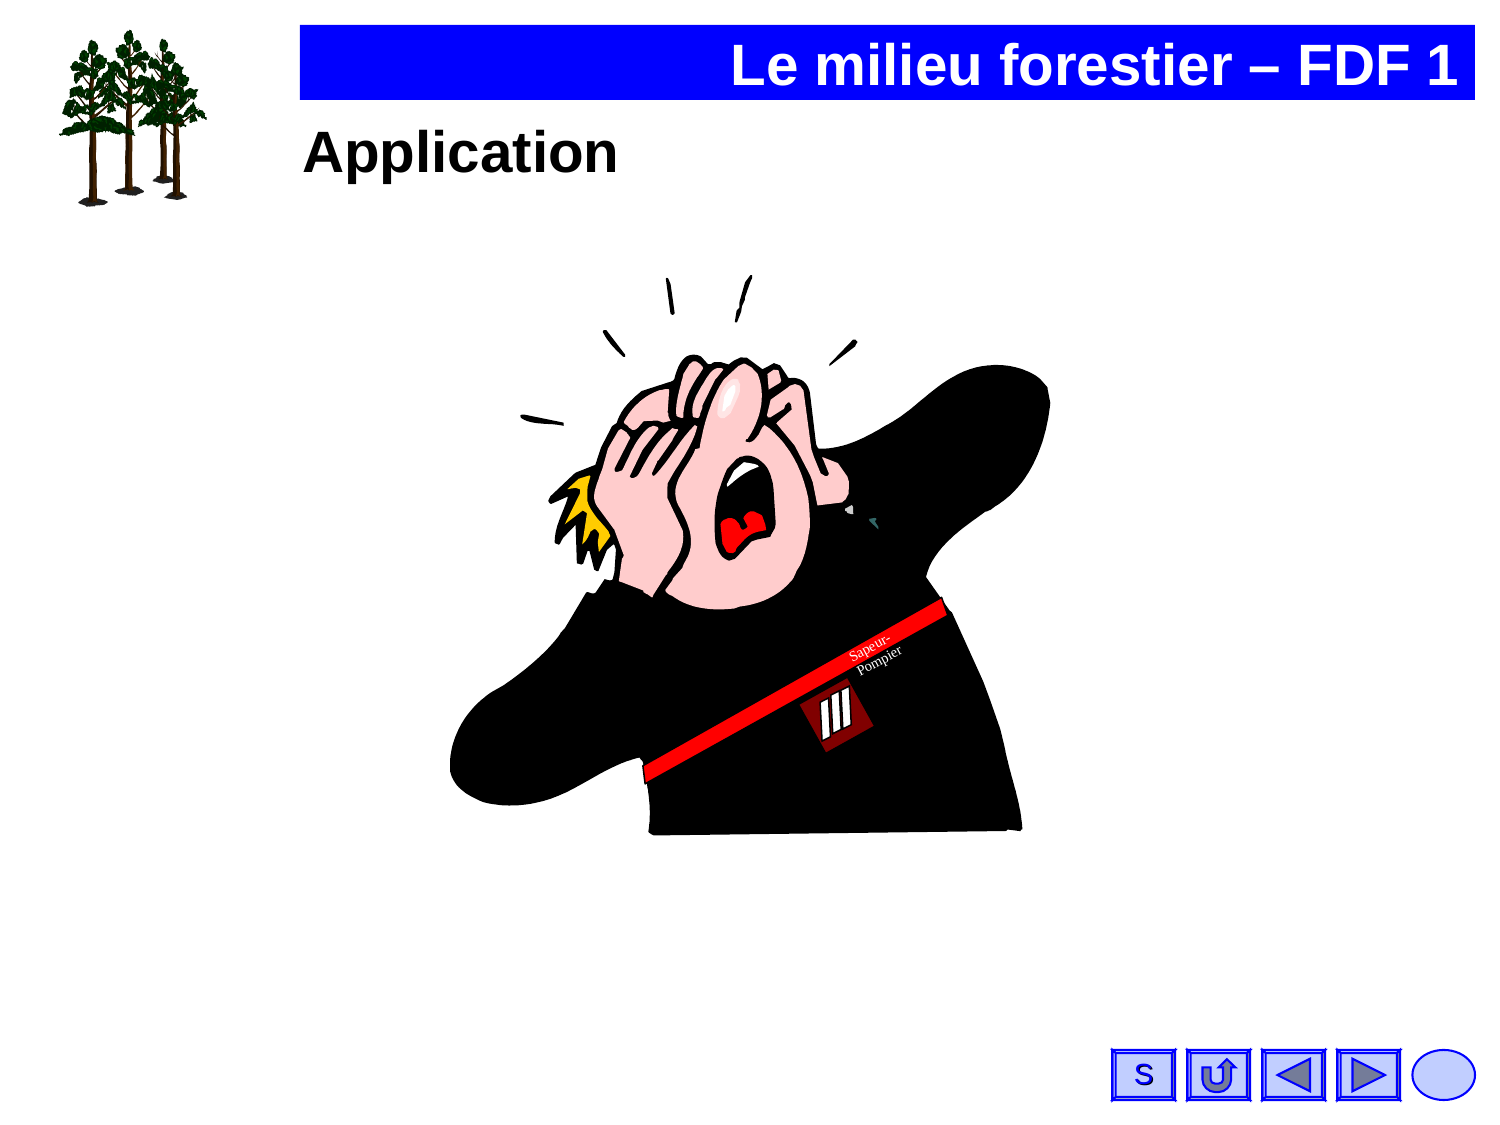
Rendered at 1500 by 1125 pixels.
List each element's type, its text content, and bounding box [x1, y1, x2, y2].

text_box [829, 339, 858, 367]
text_box [1412, 1049, 1476, 1101]
text_box Sapeur-Pompier [829, 593, 961, 694]
text_box Application [287, 112, 1096, 193]
text_box [665, 277, 675, 315]
text_box [450, 354, 1051, 836]
text_box [602, 330, 626, 357]
text_box Le milieu forestier – FDF 1 [299, 24, 1475, 100]
text_box [520, 414, 564, 426]
text_box [734, 275, 753, 323]
